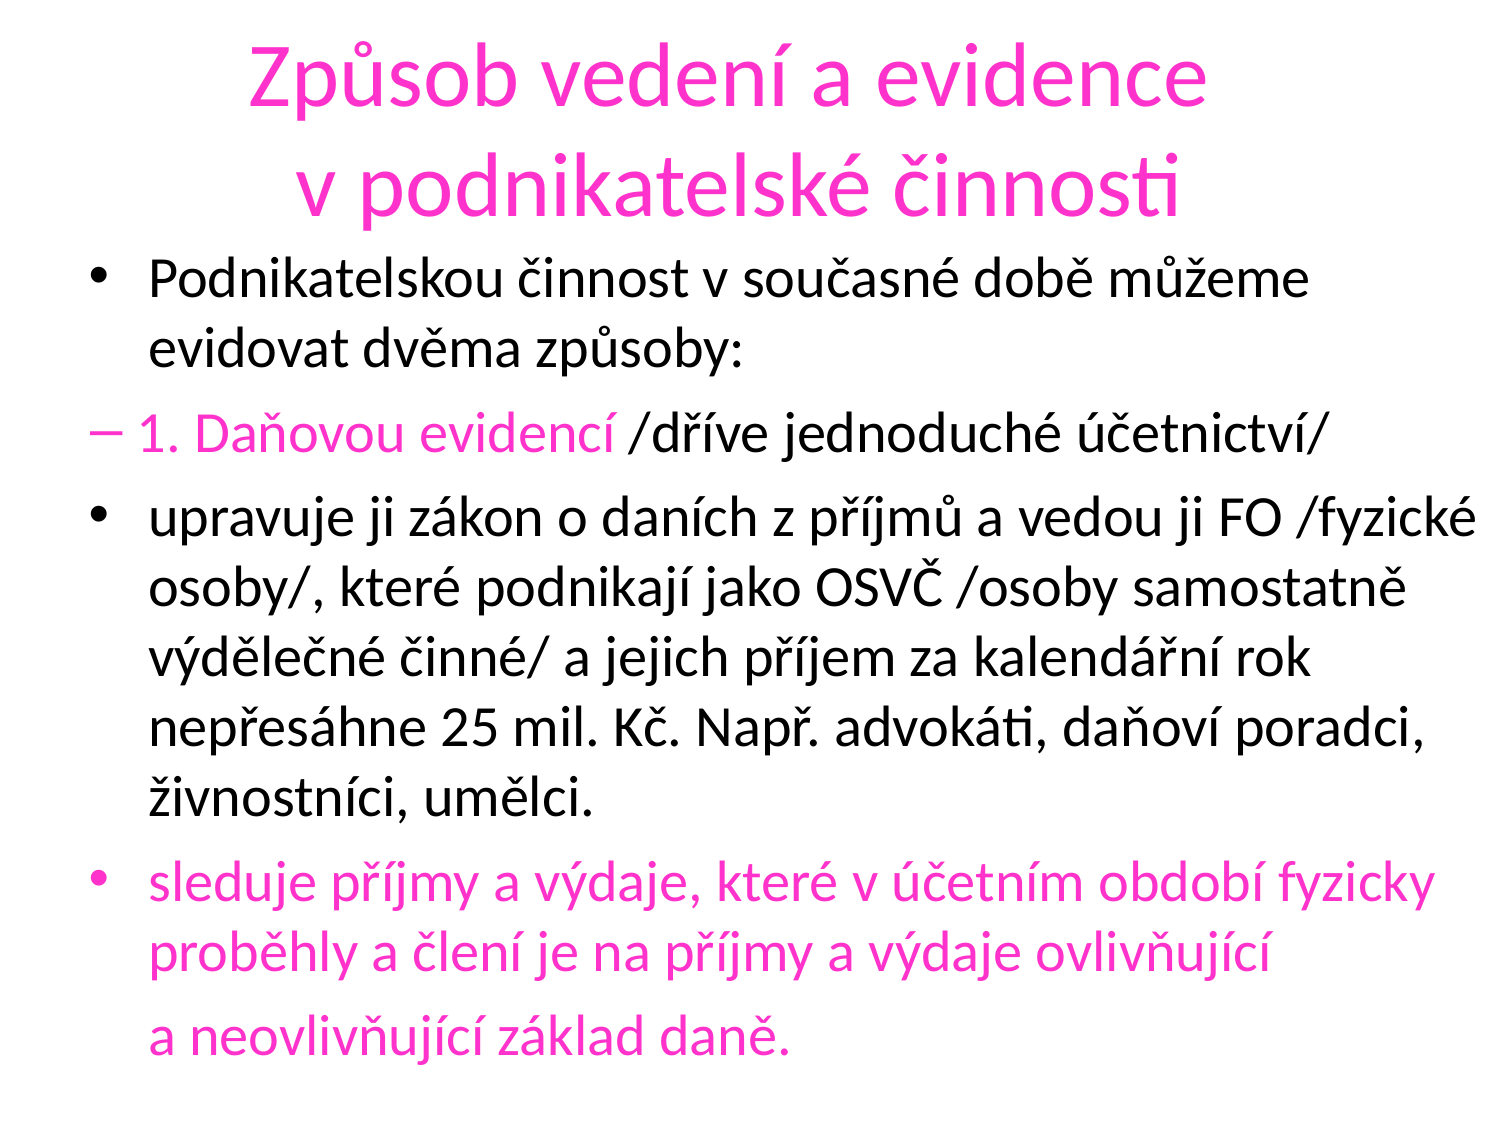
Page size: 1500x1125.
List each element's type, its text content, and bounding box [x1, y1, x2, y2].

title Způsob vedení a evidence v podnikatelské činnosti [64, 7, 1415, 231]
list Podnikatelskou činnost v současné době můžeme evidovat dvěma způsoby: 1. Daňovou evidencí /dříve jednoduché účetnictví/ upravuje ji zákon o daních z příjmů a vedou ji FO /fyzické osoby/, které podnikají jako OSVČ /osoby samostatně výdělečné činné/ a jejich příjem za kalendářní rok nepřesáhne 25 mil. Kč. Např. advokáti, daňoví poradci, živnostníci, umělci. sleduje příjmy a výdaje, které v účetním období fyzicky proběhly a člení je na příjmy a výdaje ovlivňující a neovlivňující základ daně. [0, 231, 1500, 1125]
